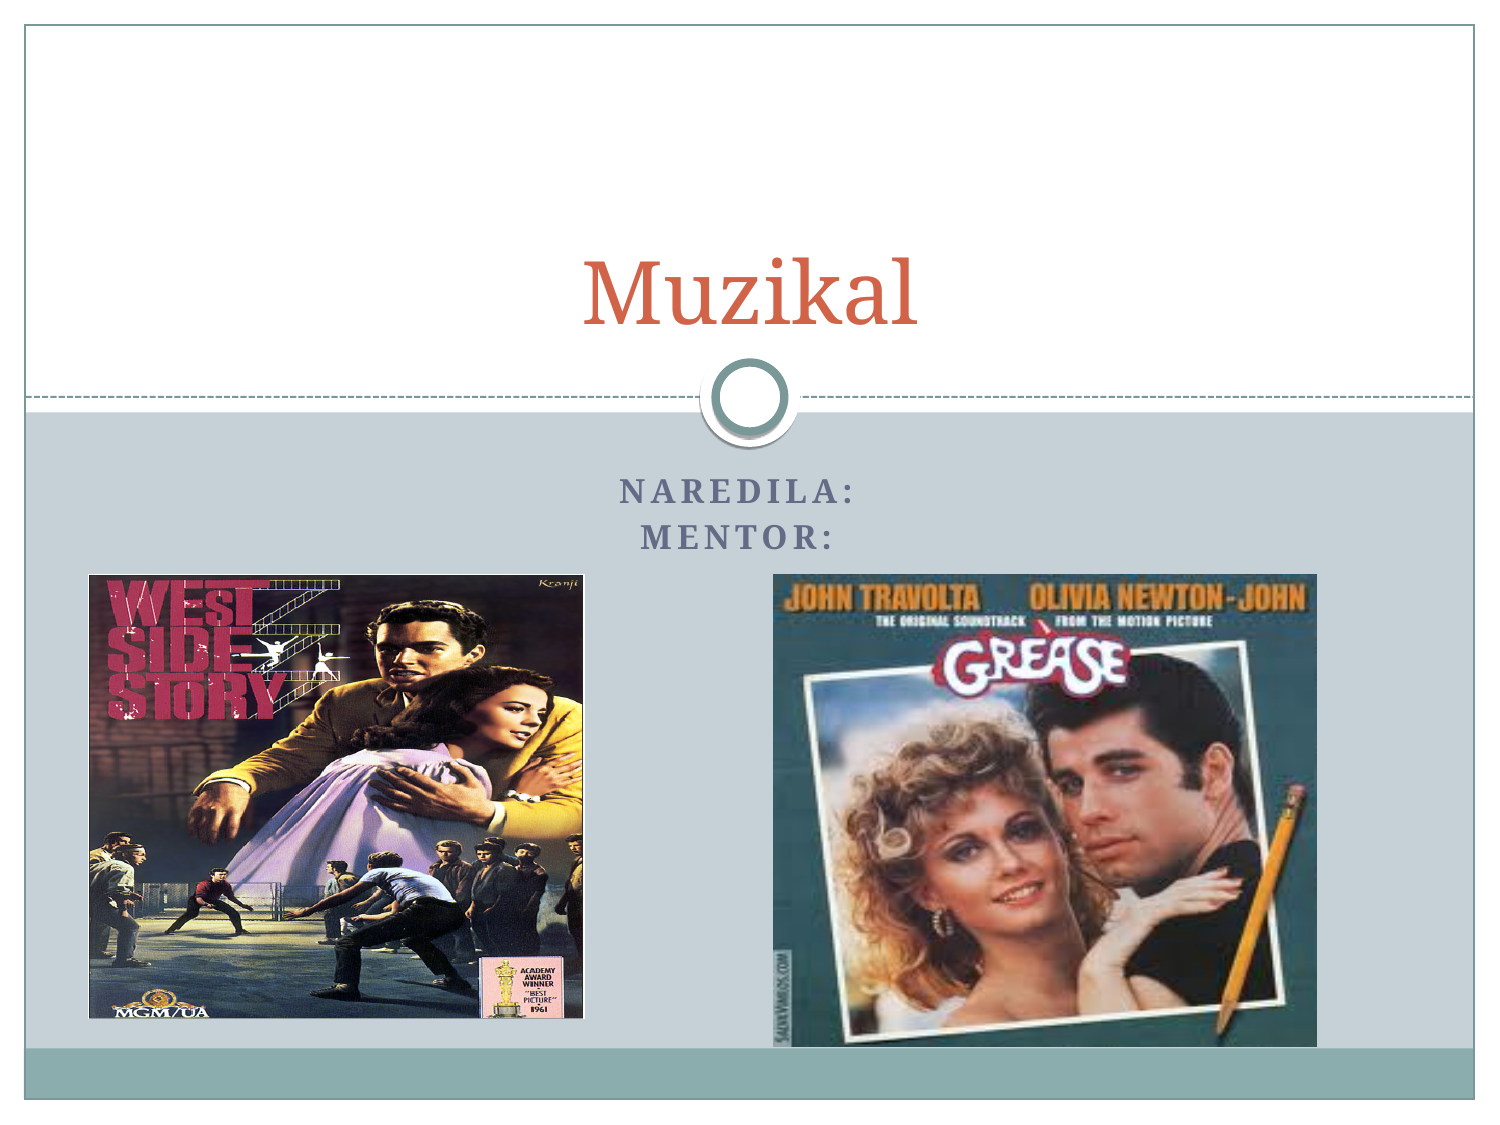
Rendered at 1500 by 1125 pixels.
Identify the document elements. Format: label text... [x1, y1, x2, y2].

picture [88, 574, 585, 1019]
picture [773, 574, 1317, 1047]
subtitle Naredila: mentor: [225, 462, 1275, 750]
title Muzikal [112, 62, 1388, 350]
